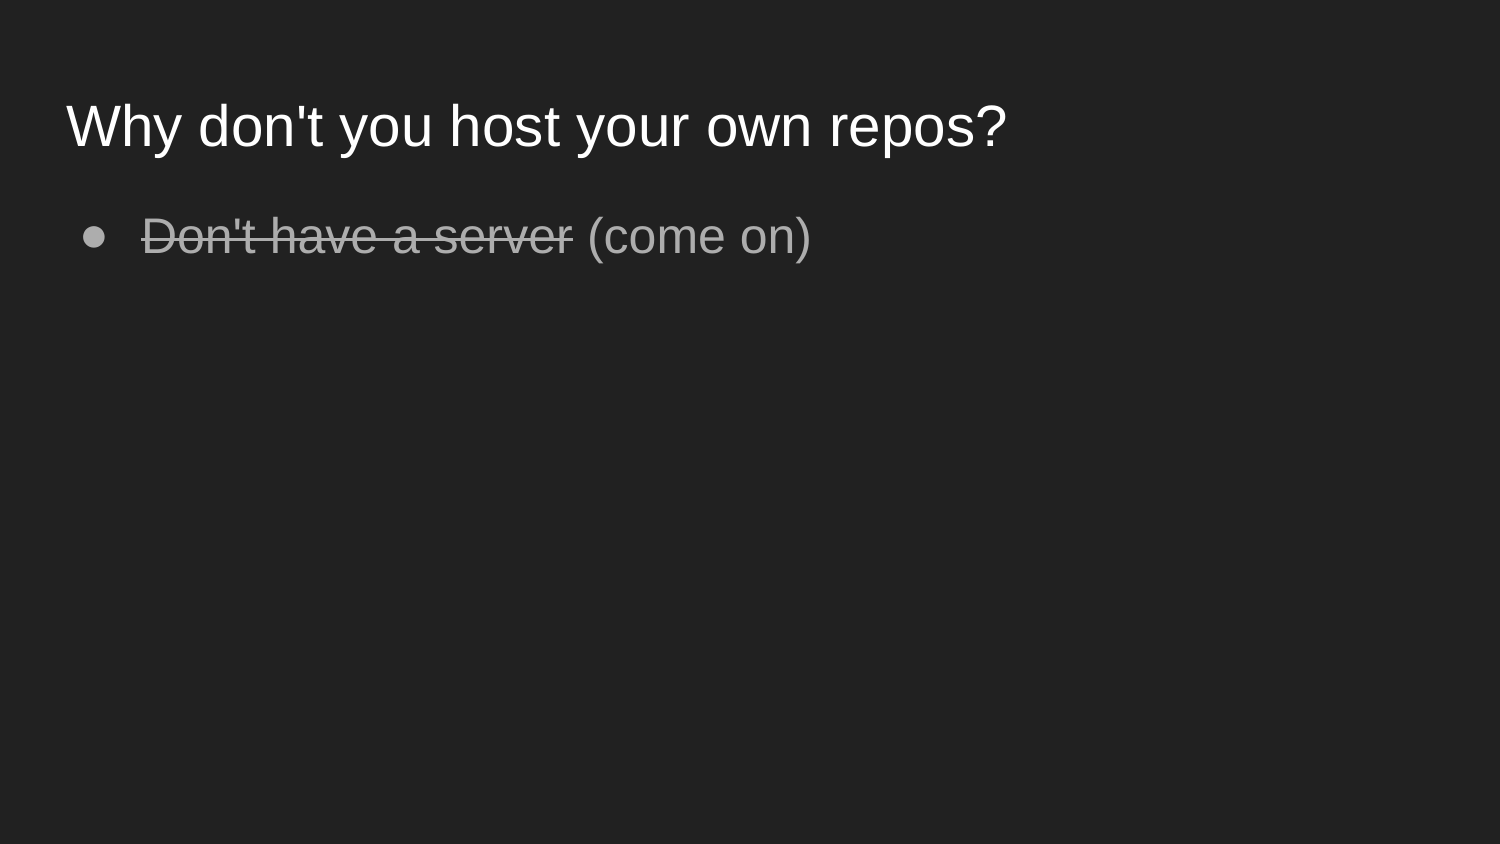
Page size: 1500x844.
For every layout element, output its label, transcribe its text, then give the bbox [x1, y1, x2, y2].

title Why don't you host your own repos? [51, 72, 1449, 167]
list Don't have a server (come on) [51, 189, 1449, 750]
